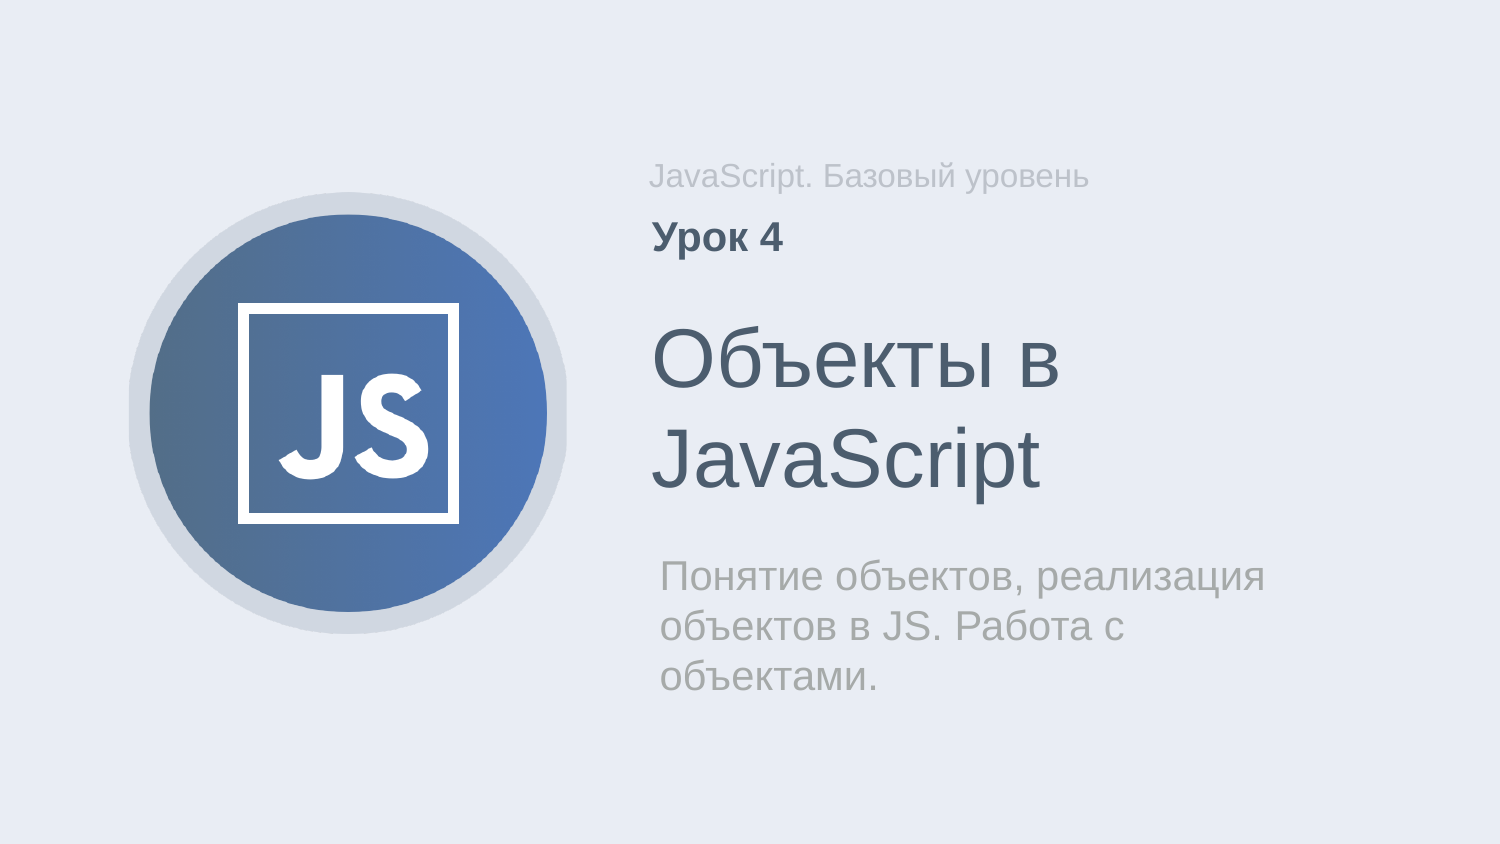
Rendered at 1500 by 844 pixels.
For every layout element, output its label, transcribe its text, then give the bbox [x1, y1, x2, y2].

list Урок 4 [647, 201, 1184, 265]
text_box Объекты в JavaScript [647, 299, 1365, 533]
picture [128, 192, 567, 634]
title JavaScript. Базовый уровень [644, 149, 1225, 197]
text_box Понятие объектов, реализация объектов в JS. Работа с объектами. [644, 533, 1365, 689]
